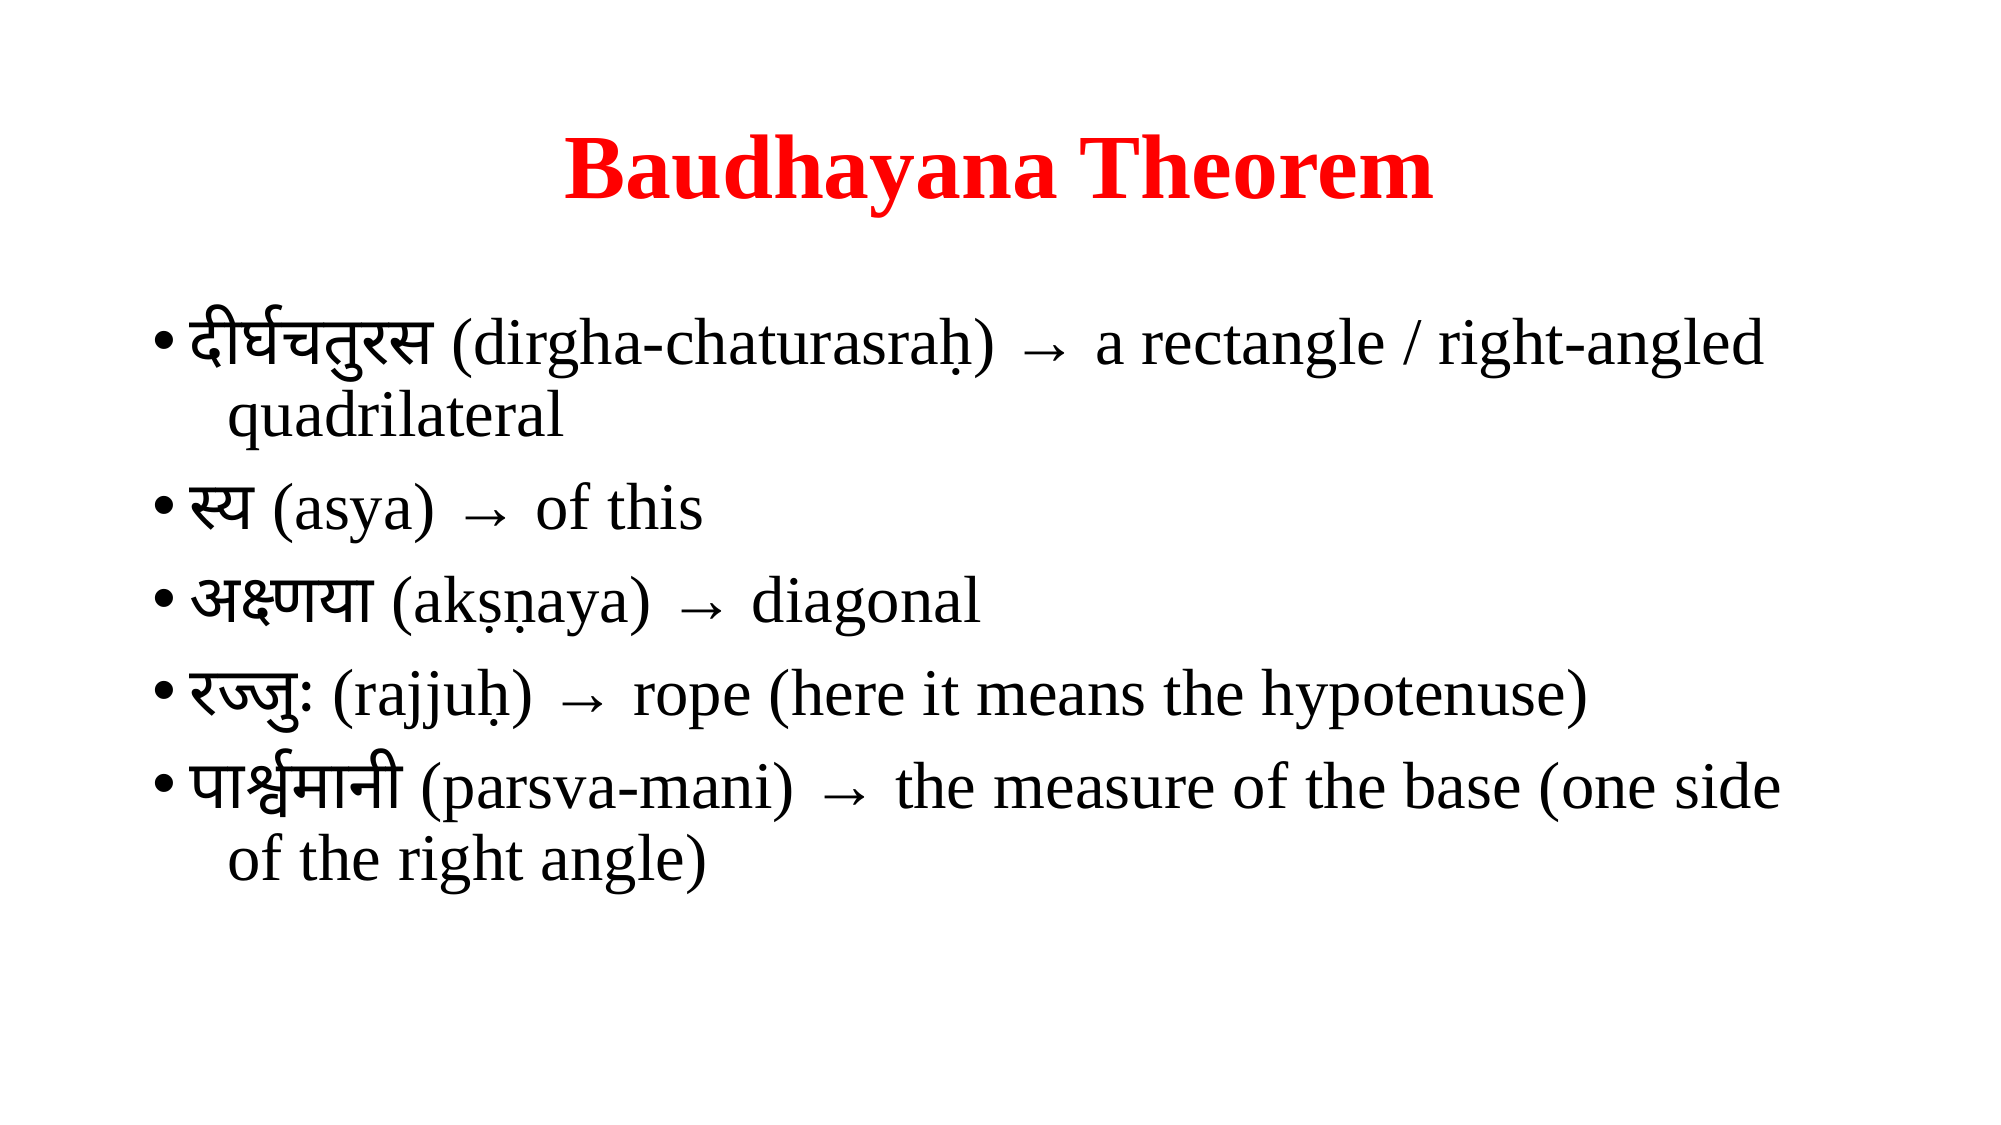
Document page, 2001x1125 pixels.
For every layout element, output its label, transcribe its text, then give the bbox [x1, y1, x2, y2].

title Baudhayana Theorem [137, 59, 1863, 278]
list दीर्घचतुरस (dirgha-chaturasraḥ) → a rectangle / right-angled quadrilateral स्य (asya) → of this अक्ष्णया (akṣṇaya) → diagonal रज्जुः (rajjuḥ) → rope (here it means the hypotenuse) पार्श्वमानी (parsva-mani) → the measure of the base (one side of the right angle) [137, 299, 1863, 1014]
